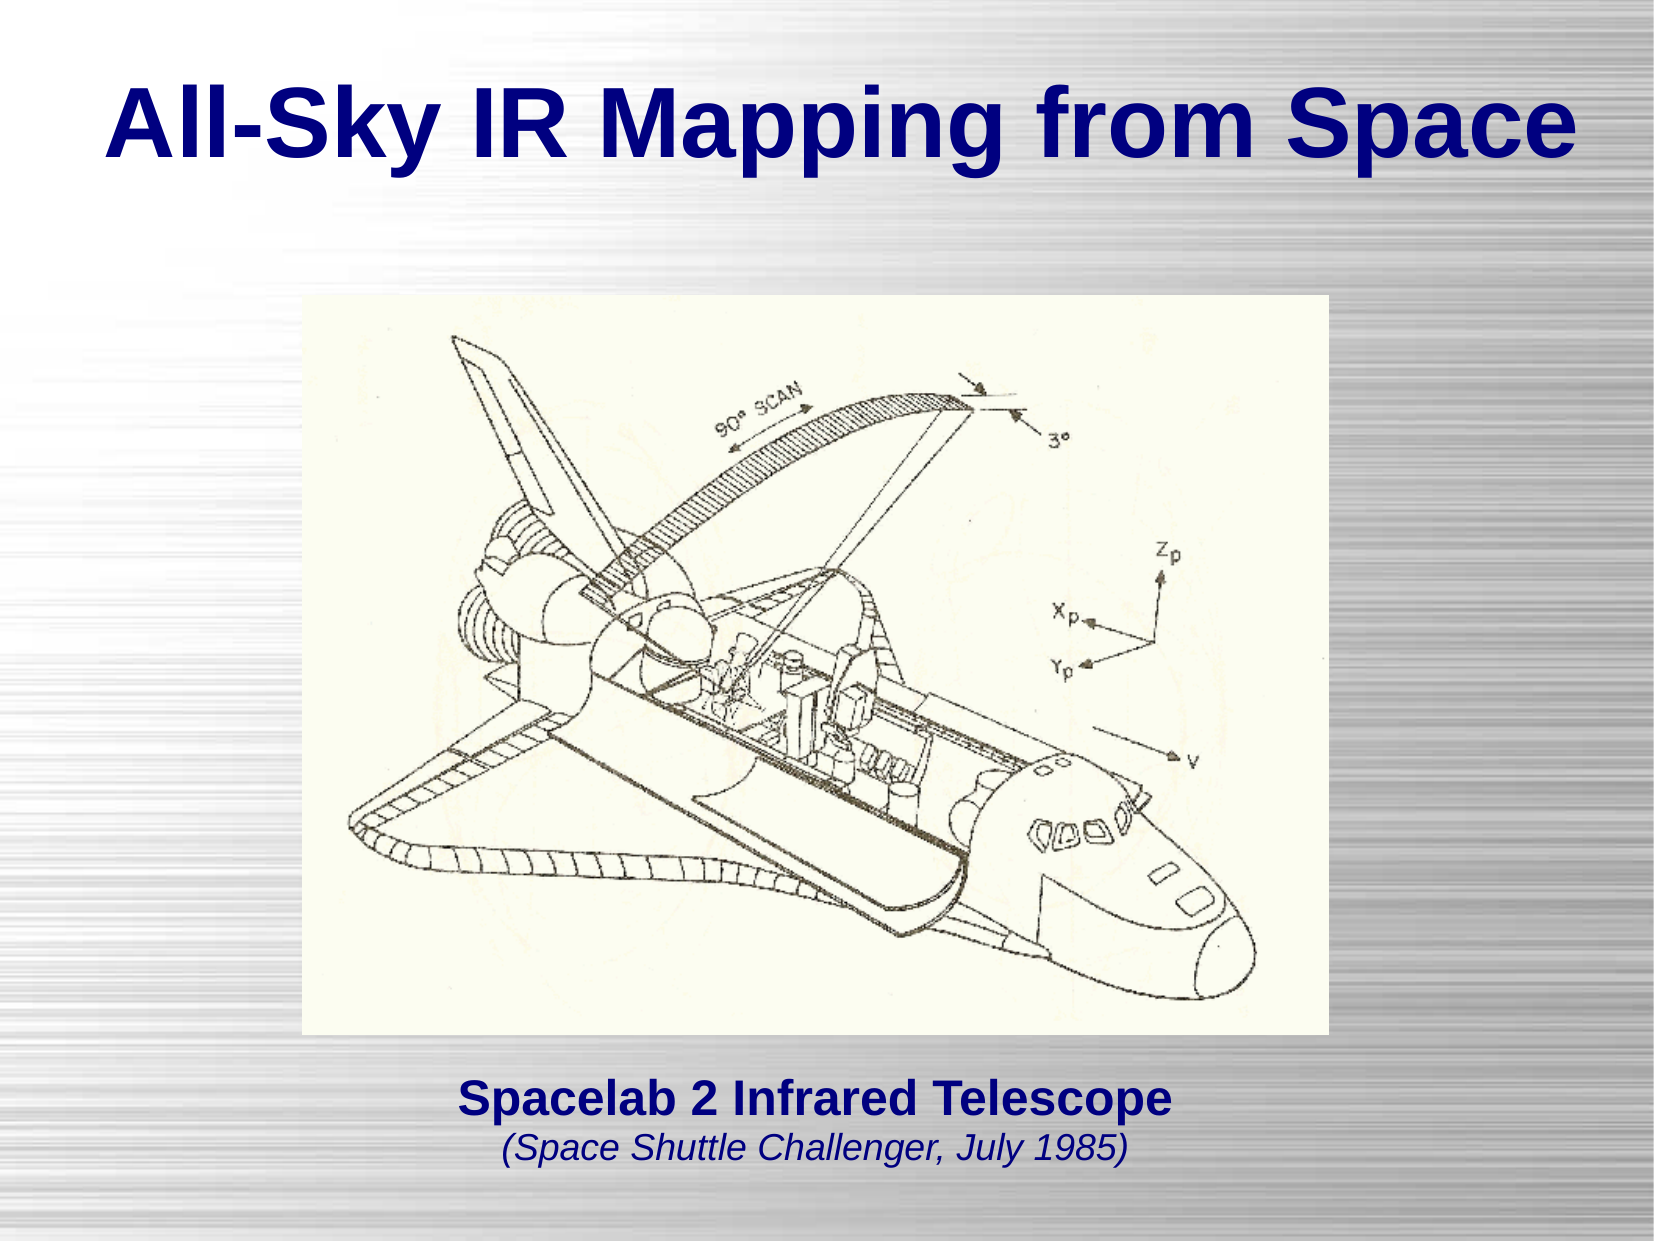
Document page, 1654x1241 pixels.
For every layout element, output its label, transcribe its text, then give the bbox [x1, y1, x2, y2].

text_box All-Sky IR Mapping from Space [45, 59, 1640, 186]
picture [0, 0, 1654, 1241]
text_box Spacelab 2 Infrared Telescope (Space Shuttle Challenger, July 1985) [442, 1062, 1189, 1177]
